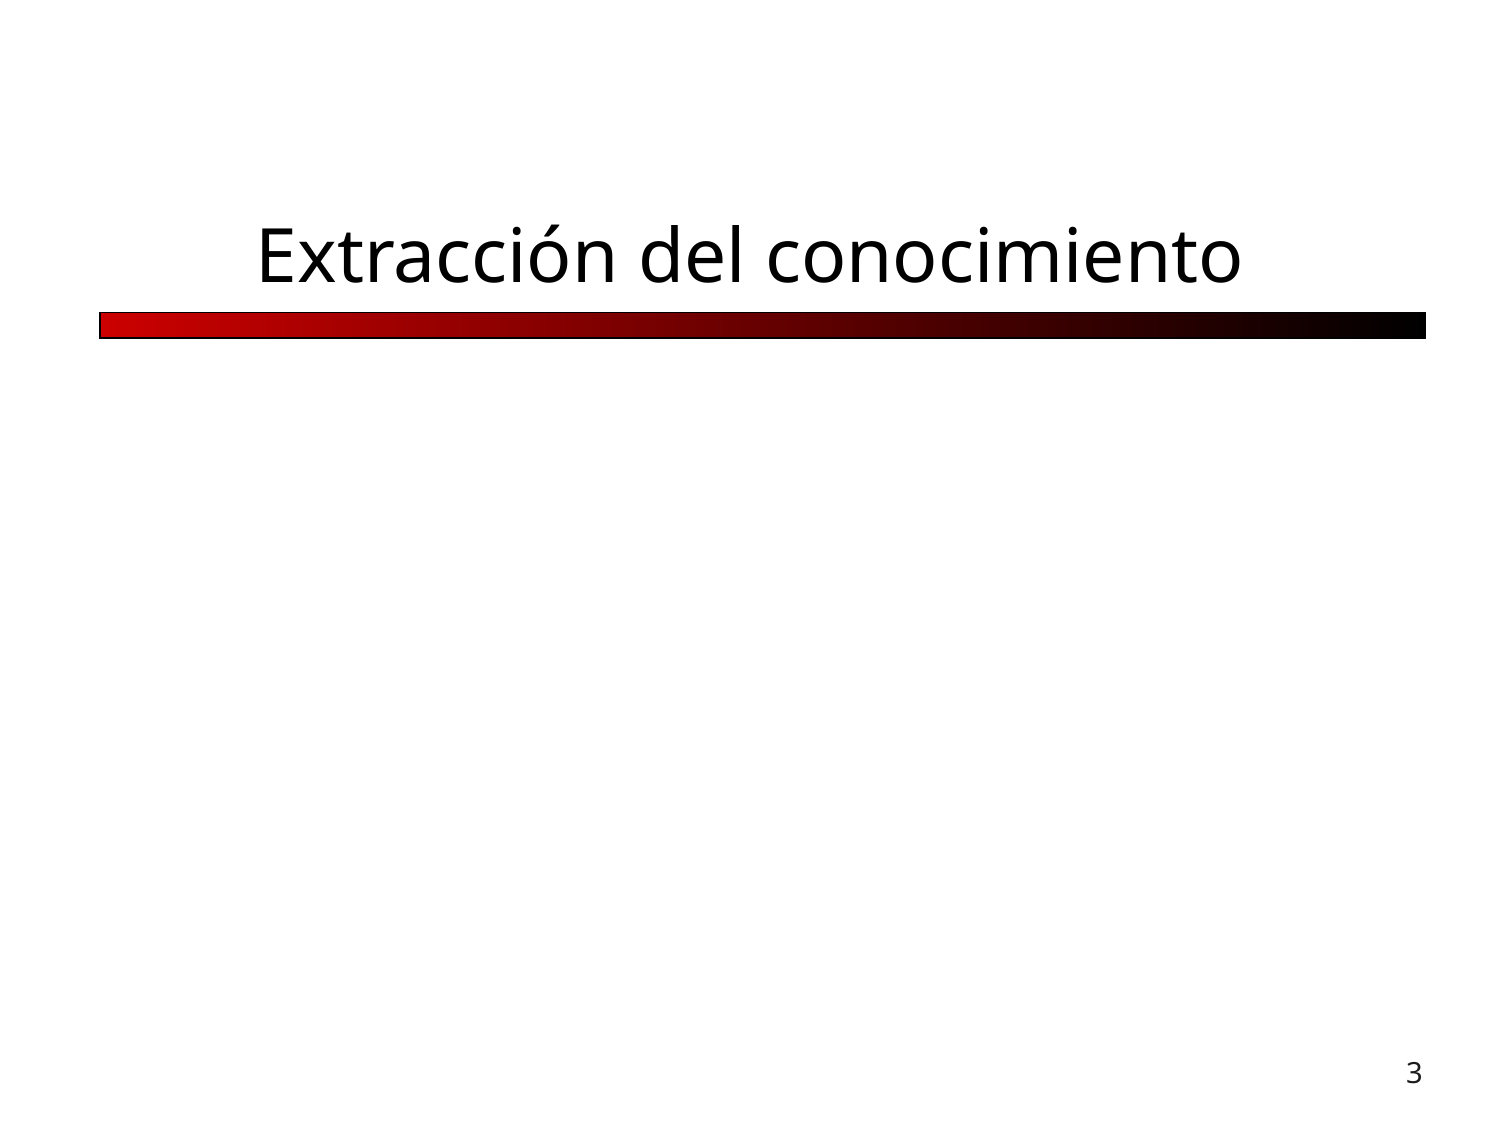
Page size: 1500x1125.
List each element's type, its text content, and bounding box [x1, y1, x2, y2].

title Extracción del conocimiento [112, 124, 1388, 313]
